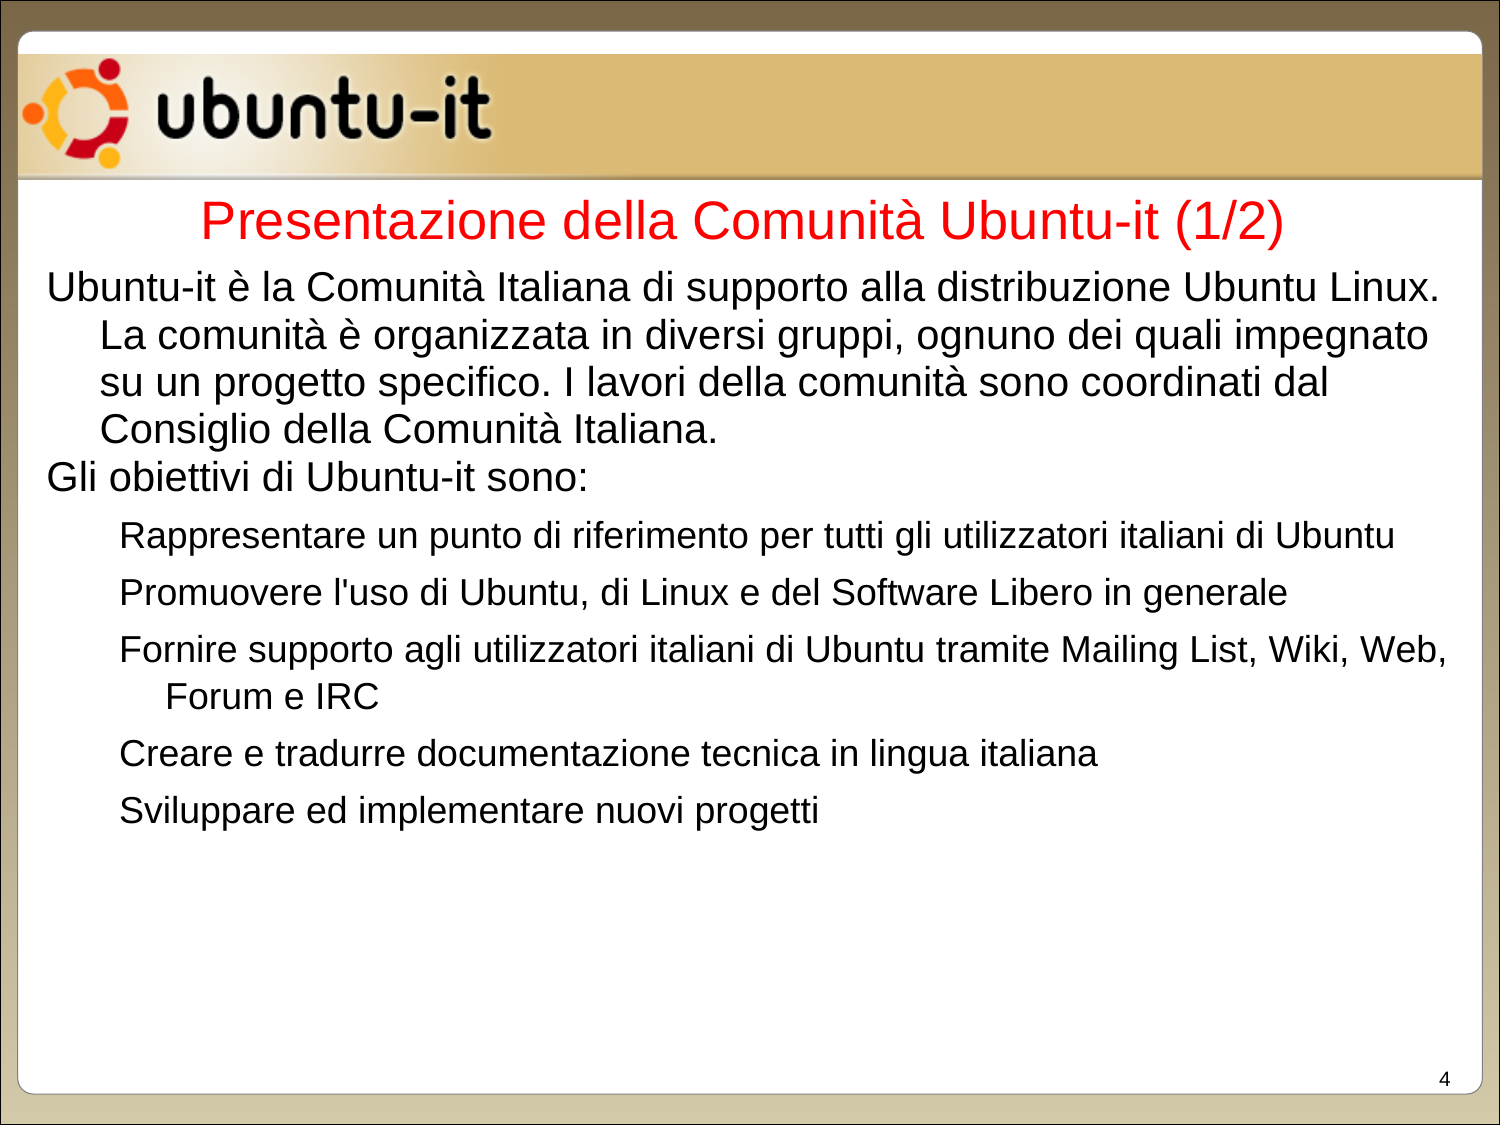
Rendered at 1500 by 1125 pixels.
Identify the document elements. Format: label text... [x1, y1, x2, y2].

title Presentazione della Comunità Ubuntu-it (1/2) [17, 178, 1471, 262]
picture [18, 54, 1483, 180]
list Ubuntu-it è la Comunità Italiana di supporto alla distribuzione Ubuntu Linux. La comunità è organizzata in diversi gruppi, ognuno dei quali impegnato su un progetto specifico. I lavori della comunità sono coordinati dal Consiglio della Comunità Italiana. Gli obiettivi di Ubuntu-it sono: Rappresentare un punto di riferimento per tutti gli utilizzatori italiani di Ubuntu Promuovere l'uso di Ubuntu, di Linux e del Software Libero in generale Fornire supporto agli utilizzatori italiani di Ubuntu tramite Mailing List, Wiki, Web, Forum e IRC Creare e tradurre documentazione tecnica in lingua italiana Sviluppare ed implementare nuovi progetti [29, 255, 1471, 1102]
